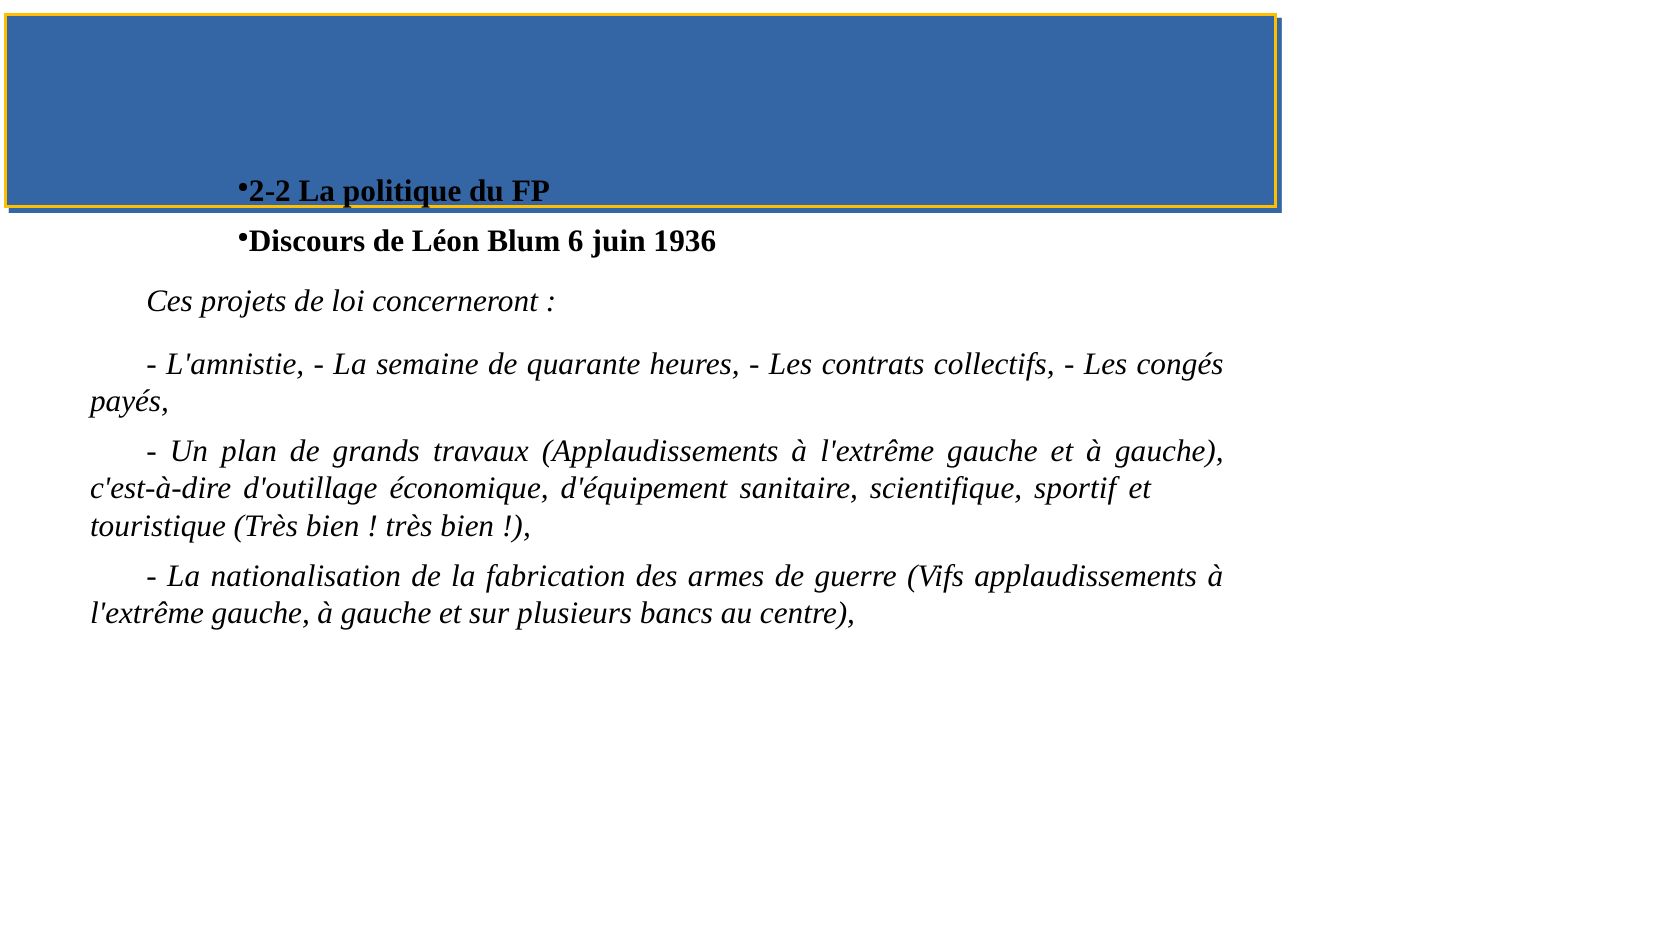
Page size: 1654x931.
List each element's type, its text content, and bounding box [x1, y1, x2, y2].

text_box 2-2 La politique du FP Discours de Léon Blum 6 juin 1936 Ces projets de loi concerneront : - L'amnistie, - La semaine de quarante heures, - Les contrats collectifs, - Les congés payés, - Un plan de grands travaux (Applaudissements à l'extrême gauche et à gauche), c'est-à-dire d'outillage économique, d'équipement sanitaire, scientifique, sportif et touristique (Très bien ! très bien !), - La nationalisation de la fabrication des armes de guerre (Vifs applaudissements à l'extrême gauche, à gauche et sur plusieurs bancs au centre), [75, 172, 1241, 683]
